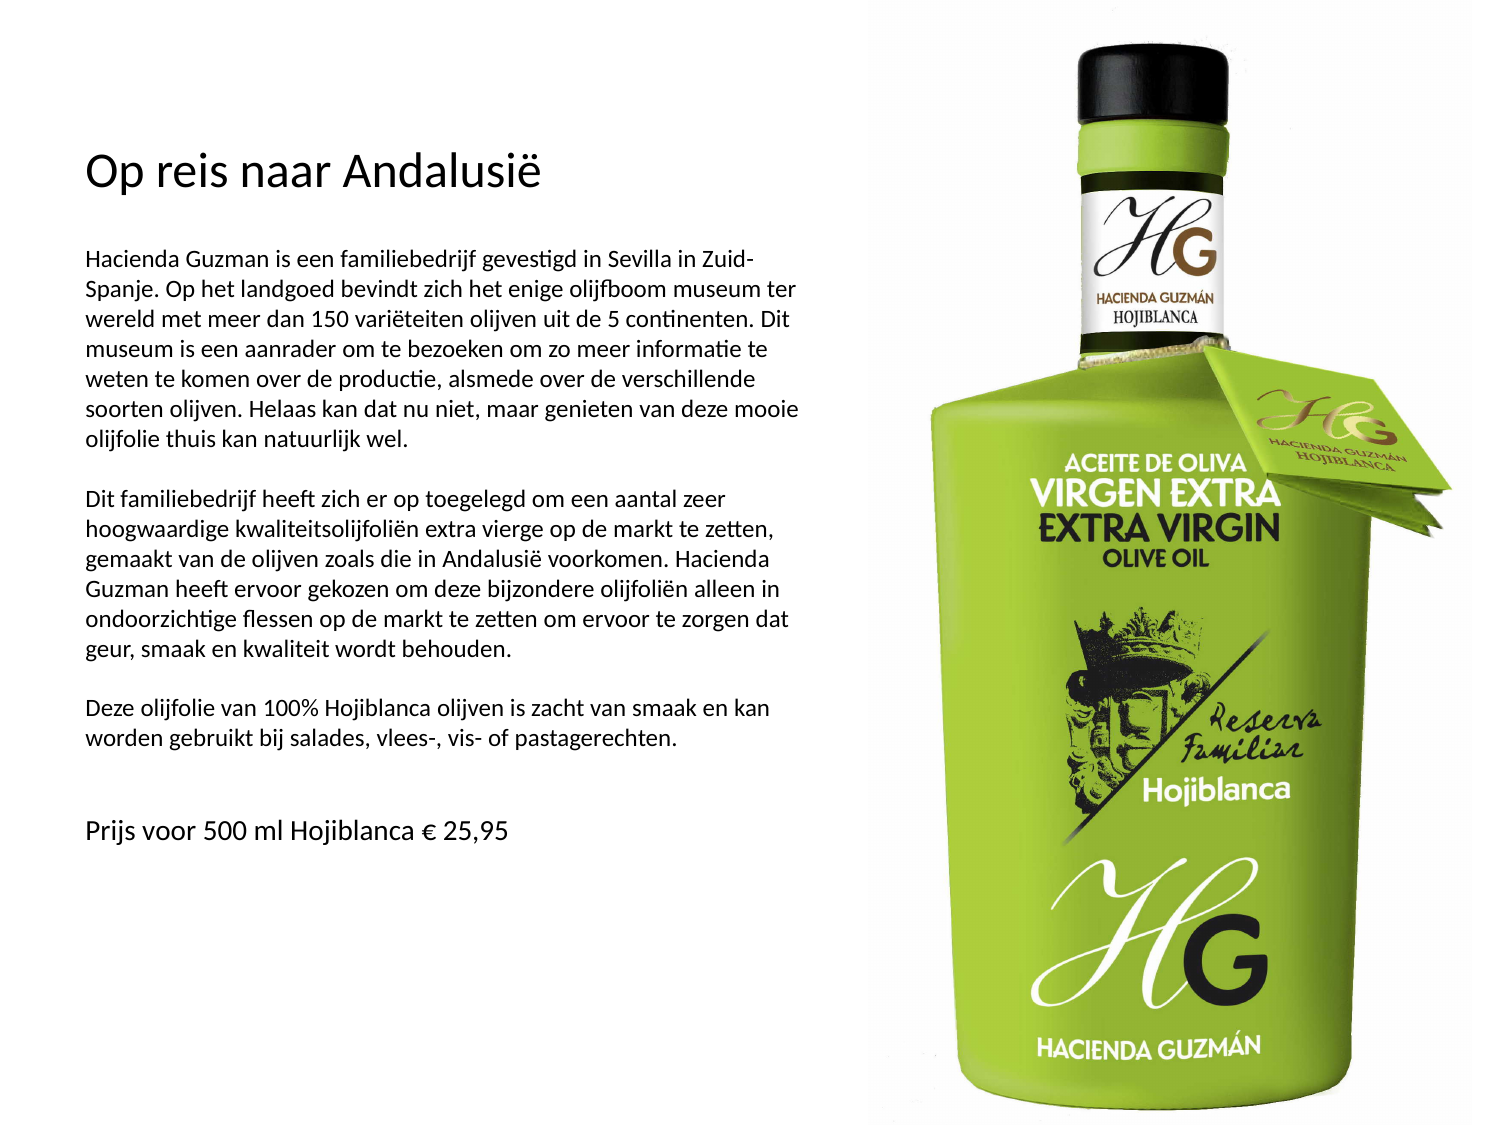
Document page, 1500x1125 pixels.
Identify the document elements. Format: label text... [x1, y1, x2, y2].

picture [868, 0, 1472, 1125]
text_box Op reis naar Andalusië Hacienda Guzman is een familiebedrijf gevestigd in Sevilla in Zuid-Spanje. Op het landgoed bevindt zich het enige olijfboom museum ter wereld met meer dan 150 variëteiten olijven uit de 5 continenten. Dit museum is een aanrader om te bezoeken om zo meer informatie te weten te komen over de productie, alsmede over de verschillende soorten olijven. Helaas kan dat nu niet, maar genieten van deze mooie olijfolie thuis kan natuurlijk wel. Dit familiebedrijf heeft zich er op toegelegd om een aantal zeer hoogwaardige kwaliteitsolijfoliën extra vierge op de markt te zetten, gemaakt van de olijven zoals die in Andalusië voorkomen. Hacienda Guzman heeft ervoor gekozen om deze bijzondere olijfoliën alleen in ondoorzichtige flessen op de markt te zetten om ervoor te zorgen dat geur, smaak en kwaliteit wordt behouden. Deze olijfolie van 100% Hojiblanca olijven is zacht van smaak en kan worden gebruikt bij salades, vlees-, vis- of pastagerechten. Prijs voor 500 ml Hojiblanca € 25,95 [70, 130, 821, 855]
